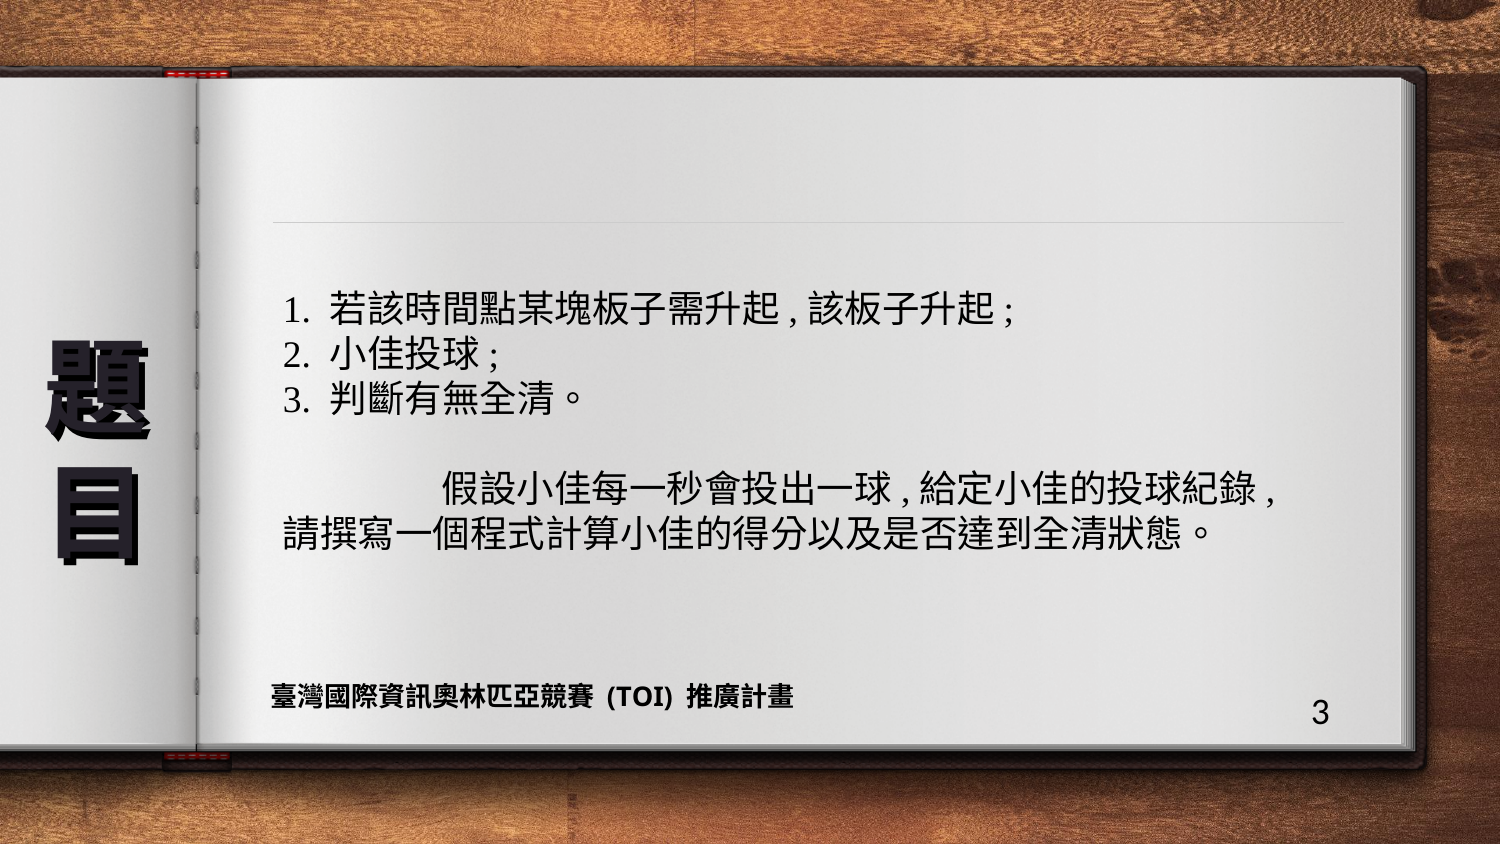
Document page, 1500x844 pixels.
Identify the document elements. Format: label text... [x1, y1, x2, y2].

title 題 目 [28, 306, 210, 552]
text_box 1. 若該時間點某塊板子需升起,該板子升起; 2. 小佳投球; 3. 判斷有無全清。 假設小佳每一秒會投出一球,給定小佳的投球紀錄,請撰寫一個程式計算小佳的得分以及是否達到全清狀態。 [268, 278, 1314, 563]
text_box [1295, 672, 1386, 737]
